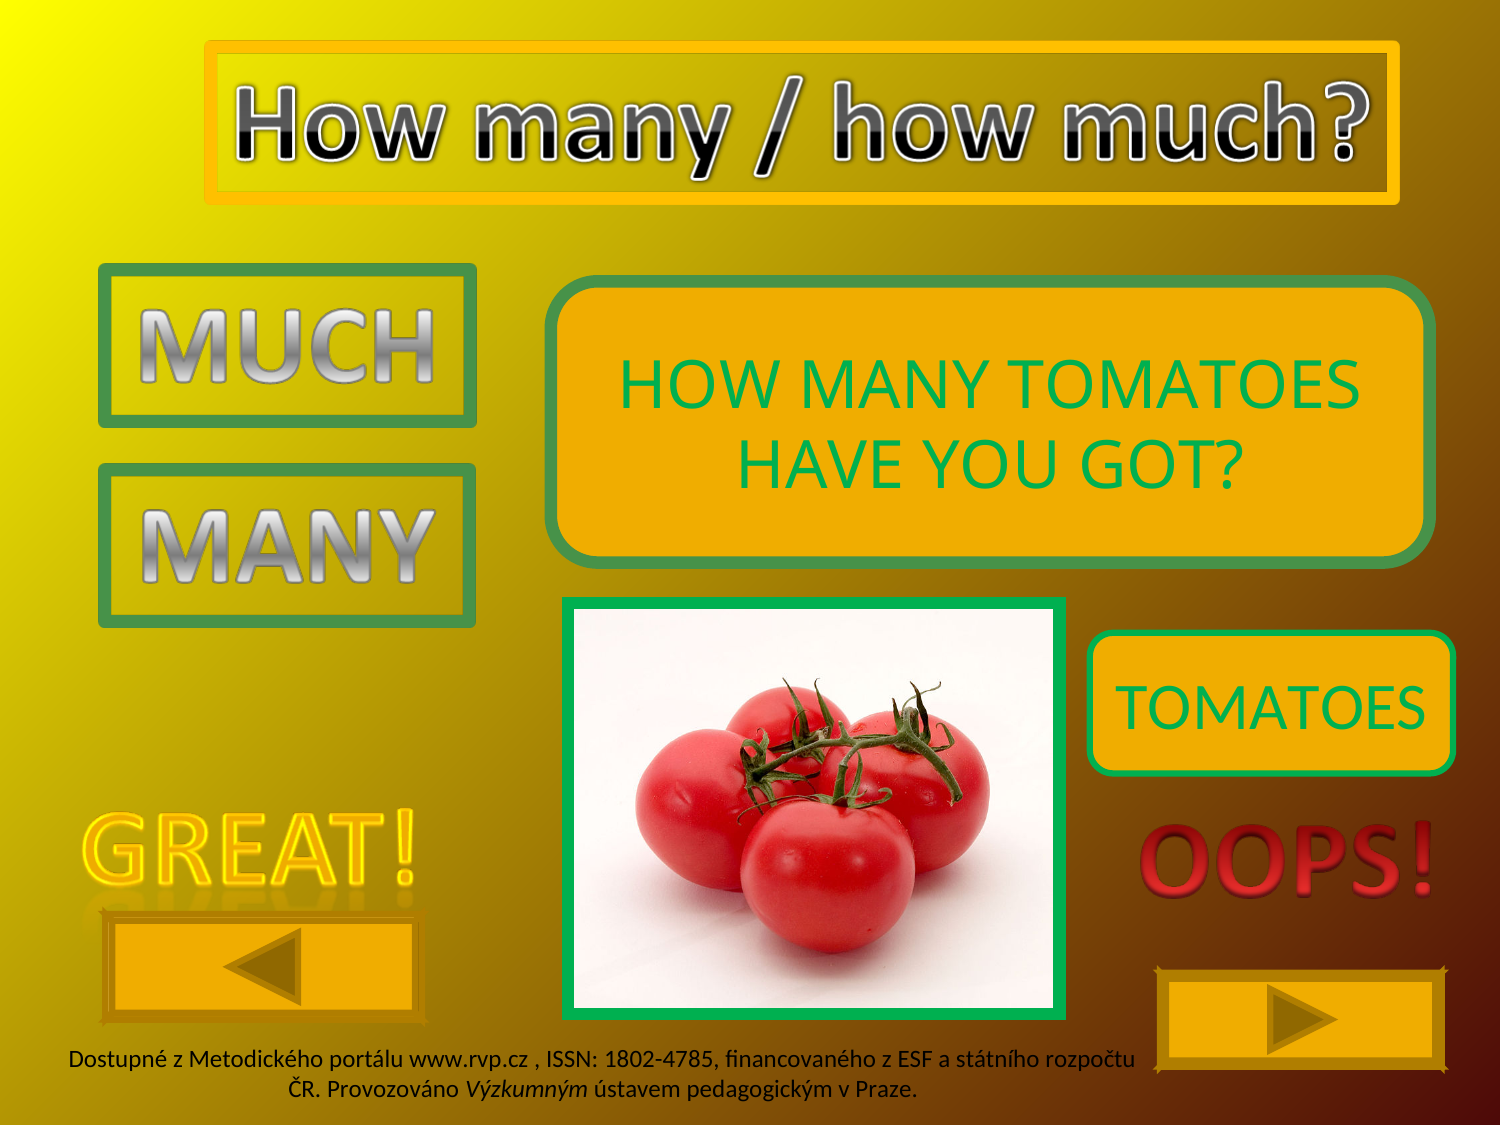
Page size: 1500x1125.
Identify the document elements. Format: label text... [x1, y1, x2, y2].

text_box [1161, 972, 1442, 1067]
picture [67, 440, 506, 629]
picture [65, 240, 509, 429]
picture [1067, 756, 1500, 939]
text_box [107, 914, 422, 1020]
text_box TOMATOES [1089, 632, 1454, 774]
text_box Dostupné z Metodického portálu www.rvp.cz , ISSN: 1802-4785, financovaného z ESF a státního rozpočtu ČR. Provozováno Výzkumným ústavem pedagogickým v Praze. [46, 1042, 1161, 1103]
picture [574, 609, 1054, 1008]
text_box HOW MANY TOMATOES HAVE YOU GOT? [550, 281, 1430, 563]
picture [155, 10, 1449, 206]
picture [3, 741, 497, 1039]
